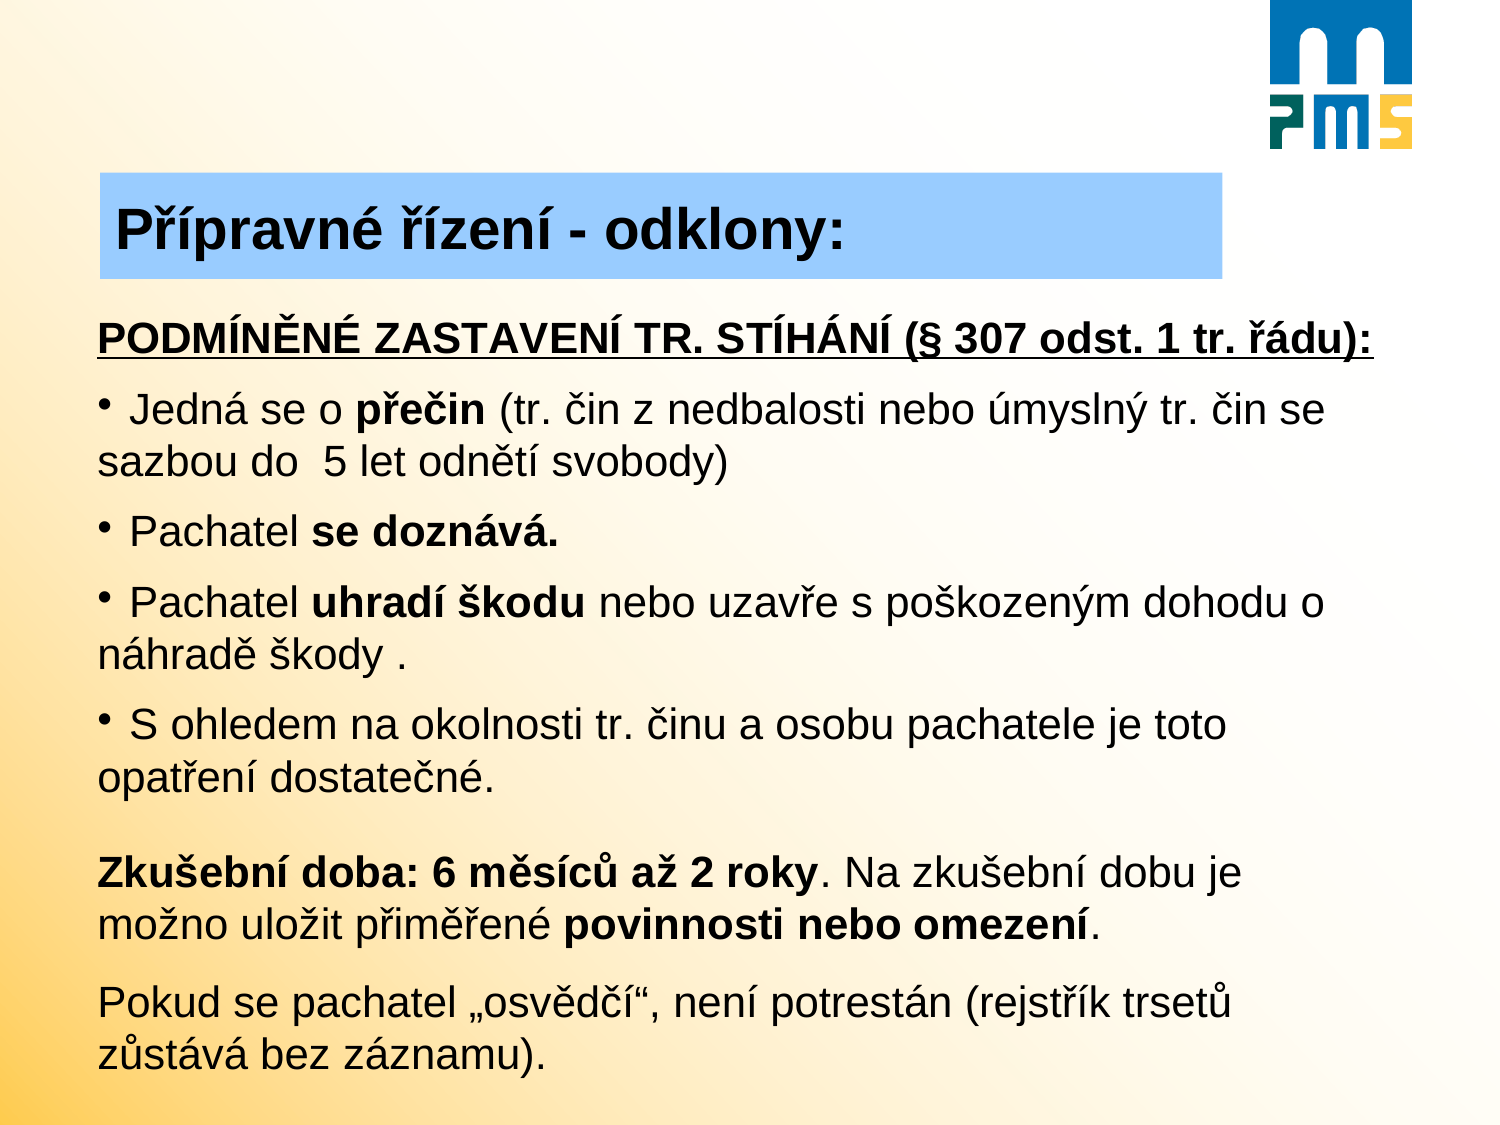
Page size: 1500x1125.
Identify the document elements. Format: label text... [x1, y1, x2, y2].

text_box PODMÍNĚNÉ ZASTAVENÍ TR. STÍHÁNÍ (§ 307 odst. 1 tr. řádu): Jedná se o přečin (tr. čin z nedbalosti nebo úmyslný tr. čin se sazbou do 5 let odnětí svobody) Pachatel se doznává. Pachatel uhradí škodu nebo uzavře s poškozeným dohodu o náhradě škody . S ohledem na okolnosti tr. činu a osobu pachatele je toto opatření dostatečné. Zkušební doba: 6 měsíců až 2 roky. Na zkušební dobu je možno uložit přiměřené povinnosti nebo omezení. Pokud se pachatel „osvědčí“, není potrestán (rejstřík trsetů zůstává bez záznamu). [82, 302, 1394, 1035]
picture [0, 0, 1500, 1125]
text_box Přípravné řízení - odklony: [100, 172, 1223, 279]
